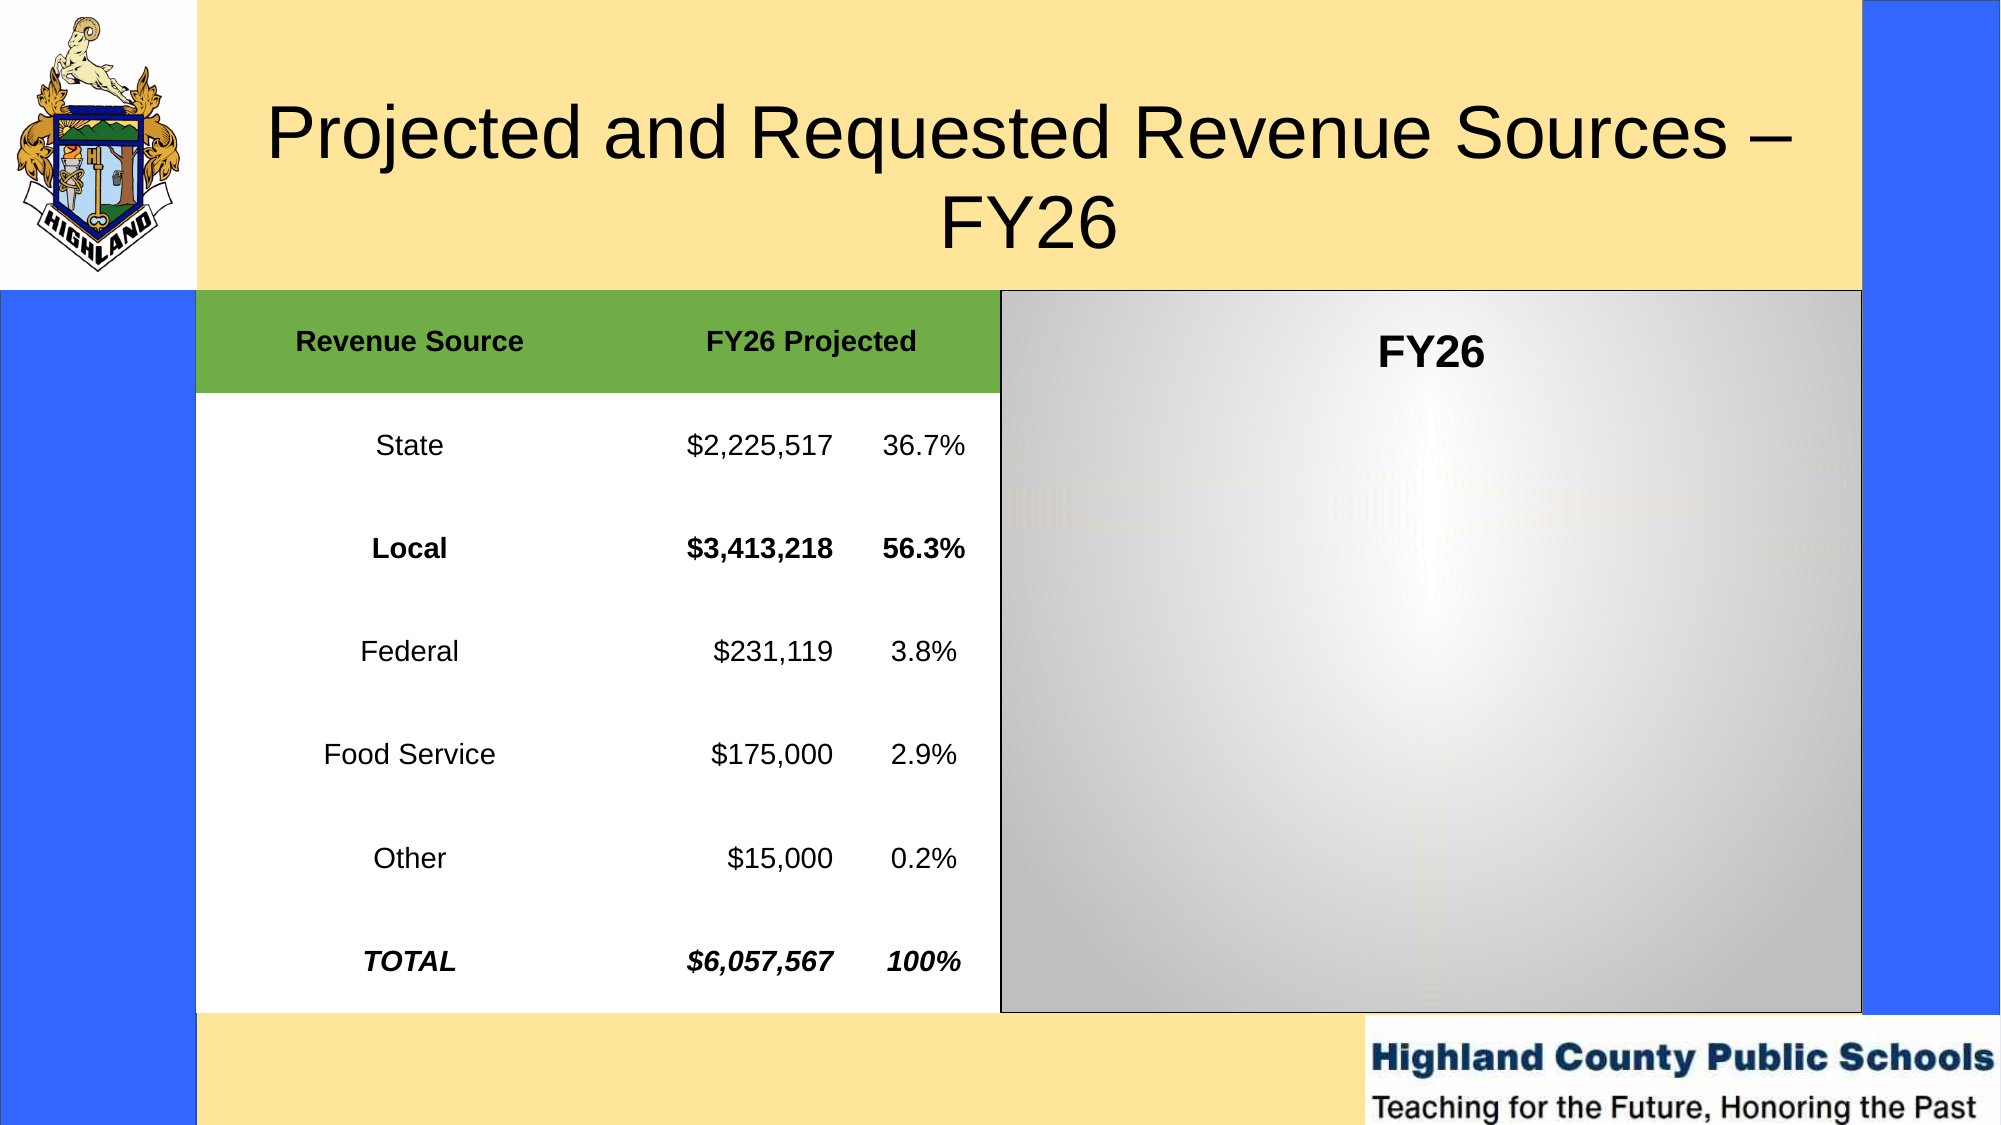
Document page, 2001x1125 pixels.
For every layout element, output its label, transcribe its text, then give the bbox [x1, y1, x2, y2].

table_header Revenue Source [196, 290, 623, 393]
table_cell Food Service [196, 703, 623, 806]
table_cell 100% [848, 910, 999, 1013]
table_cell $6,057,567 [623, 910, 848, 1013]
table_cell TOTAL [196, 910, 623, 1013]
picture [0, 0, 197, 290]
table_cell $231,119 [623, 600, 848, 703]
table_cell Local [196, 496, 623, 600]
table_cell State [196, 393, 623, 496]
table_cell 3.8% [848, 600, 999, 703]
title Projected and Requested Revenue Sources – FY26 [196, 76, 1863, 290]
chart [999, 289, 1863, 1014]
table_cell 0.2% [848, 806, 999, 910]
table_cell 36.7% [848, 393, 999, 496]
table_cell Federal [196, 600, 623, 703]
table_cell 2.9% [848, 703, 999, 806]
table_cell $3,413,218 [623, 496, 848, 600]
picture [1365, 1015, 2000, 1125]
table_cell $15,000 [623, 806, 848, 910]
table_cell Other [196, 806, 623, 910]
table_cell $2,225,517 [623, 393, 848, 496]
table_cell $175,000 [623, 703, 848, 806]
table_cell 56.3% [848, 496, 999, 600]
table_header FY26 Projected [623, 290, 999, 393]
